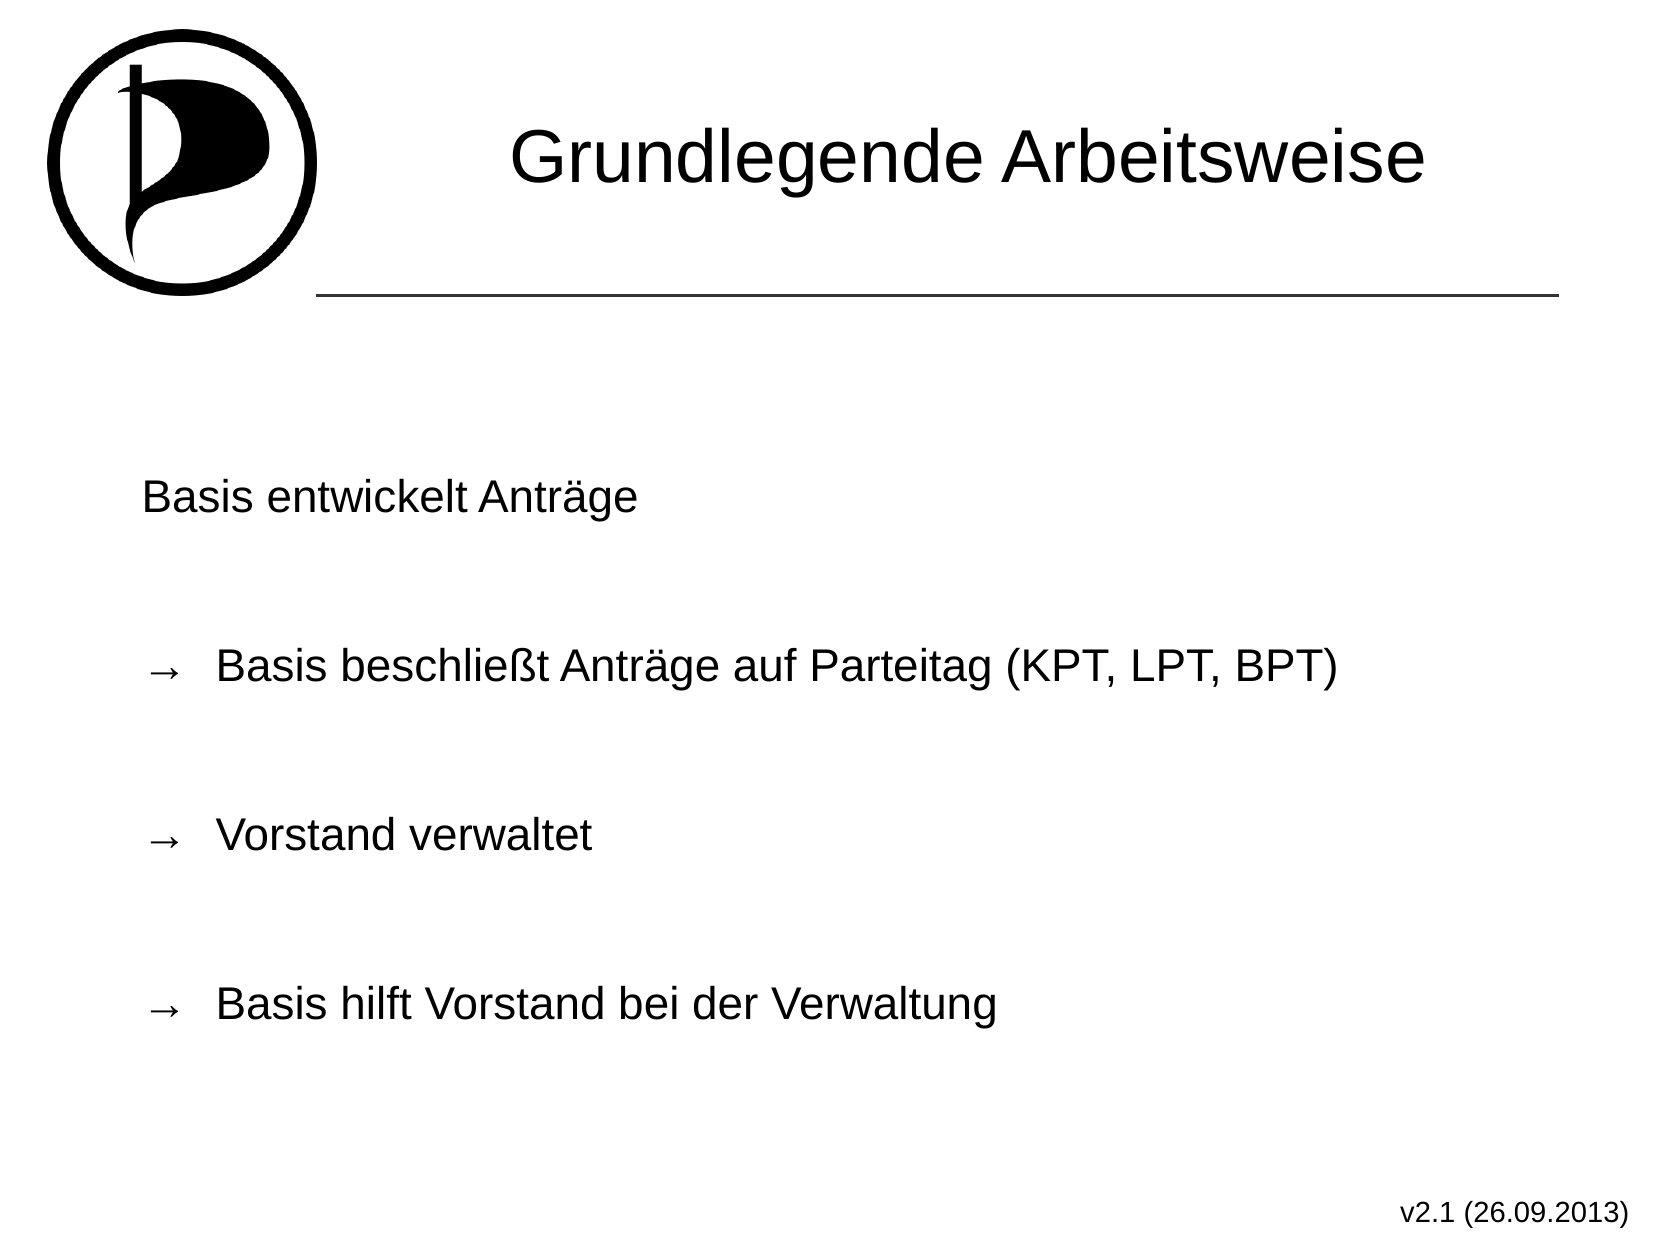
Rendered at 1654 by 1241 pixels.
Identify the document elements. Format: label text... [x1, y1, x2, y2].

list v2.1 (26.09.2013) [1358, 1192, 1654, 1241]
title Grundlegende Arbeitsweise [366, 49, 1571, 257]
list Basis entwickelt Anträge → Basis beschließt Anträge auf Parteitag (KPT, LPT, BPT) → Vorstand verwaltet → Basis hilft Vorstand bei der Verwaltung [141, 466, 1554, 1134]
picture [47, 29, 317, 296]
